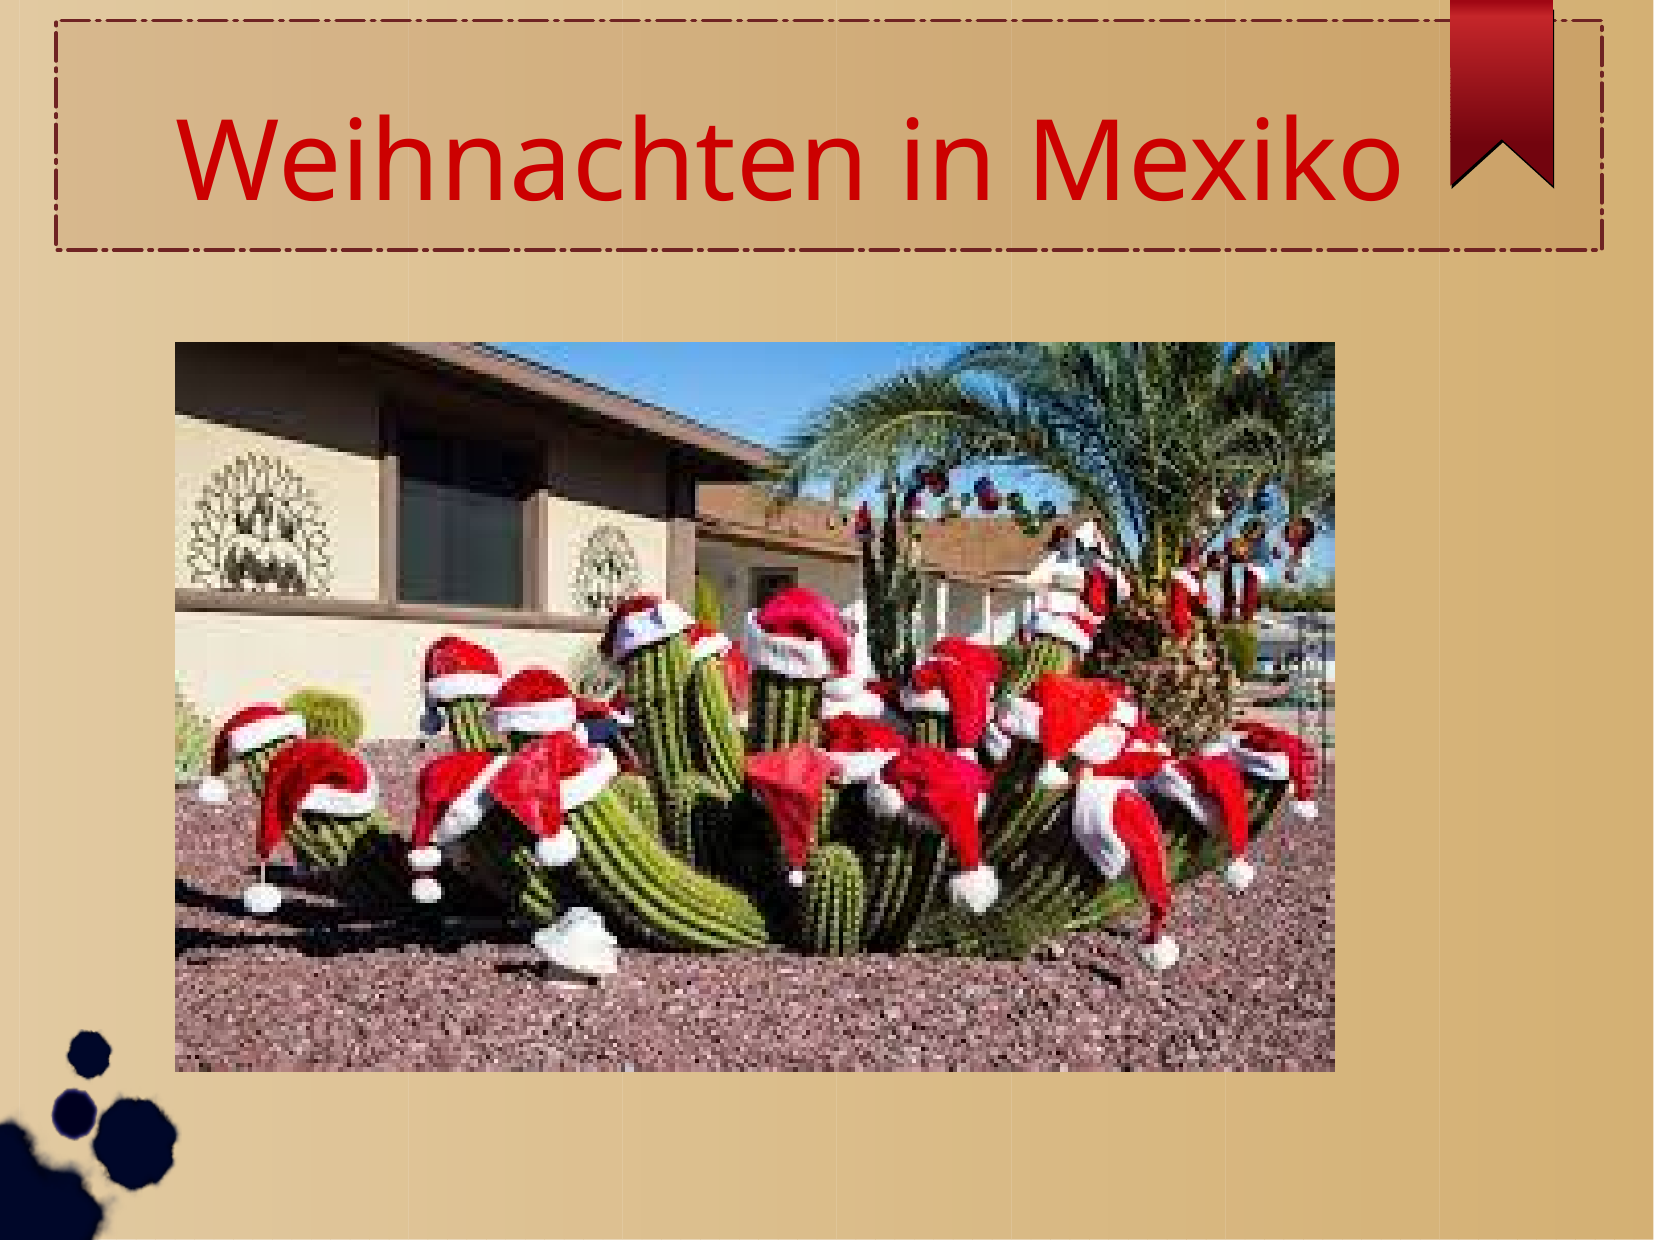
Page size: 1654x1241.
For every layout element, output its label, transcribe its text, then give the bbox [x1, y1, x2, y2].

title Weihnachten in Mexiko [47, 52, 1536, 260]
picture [175, 342, 1335, 1072]
